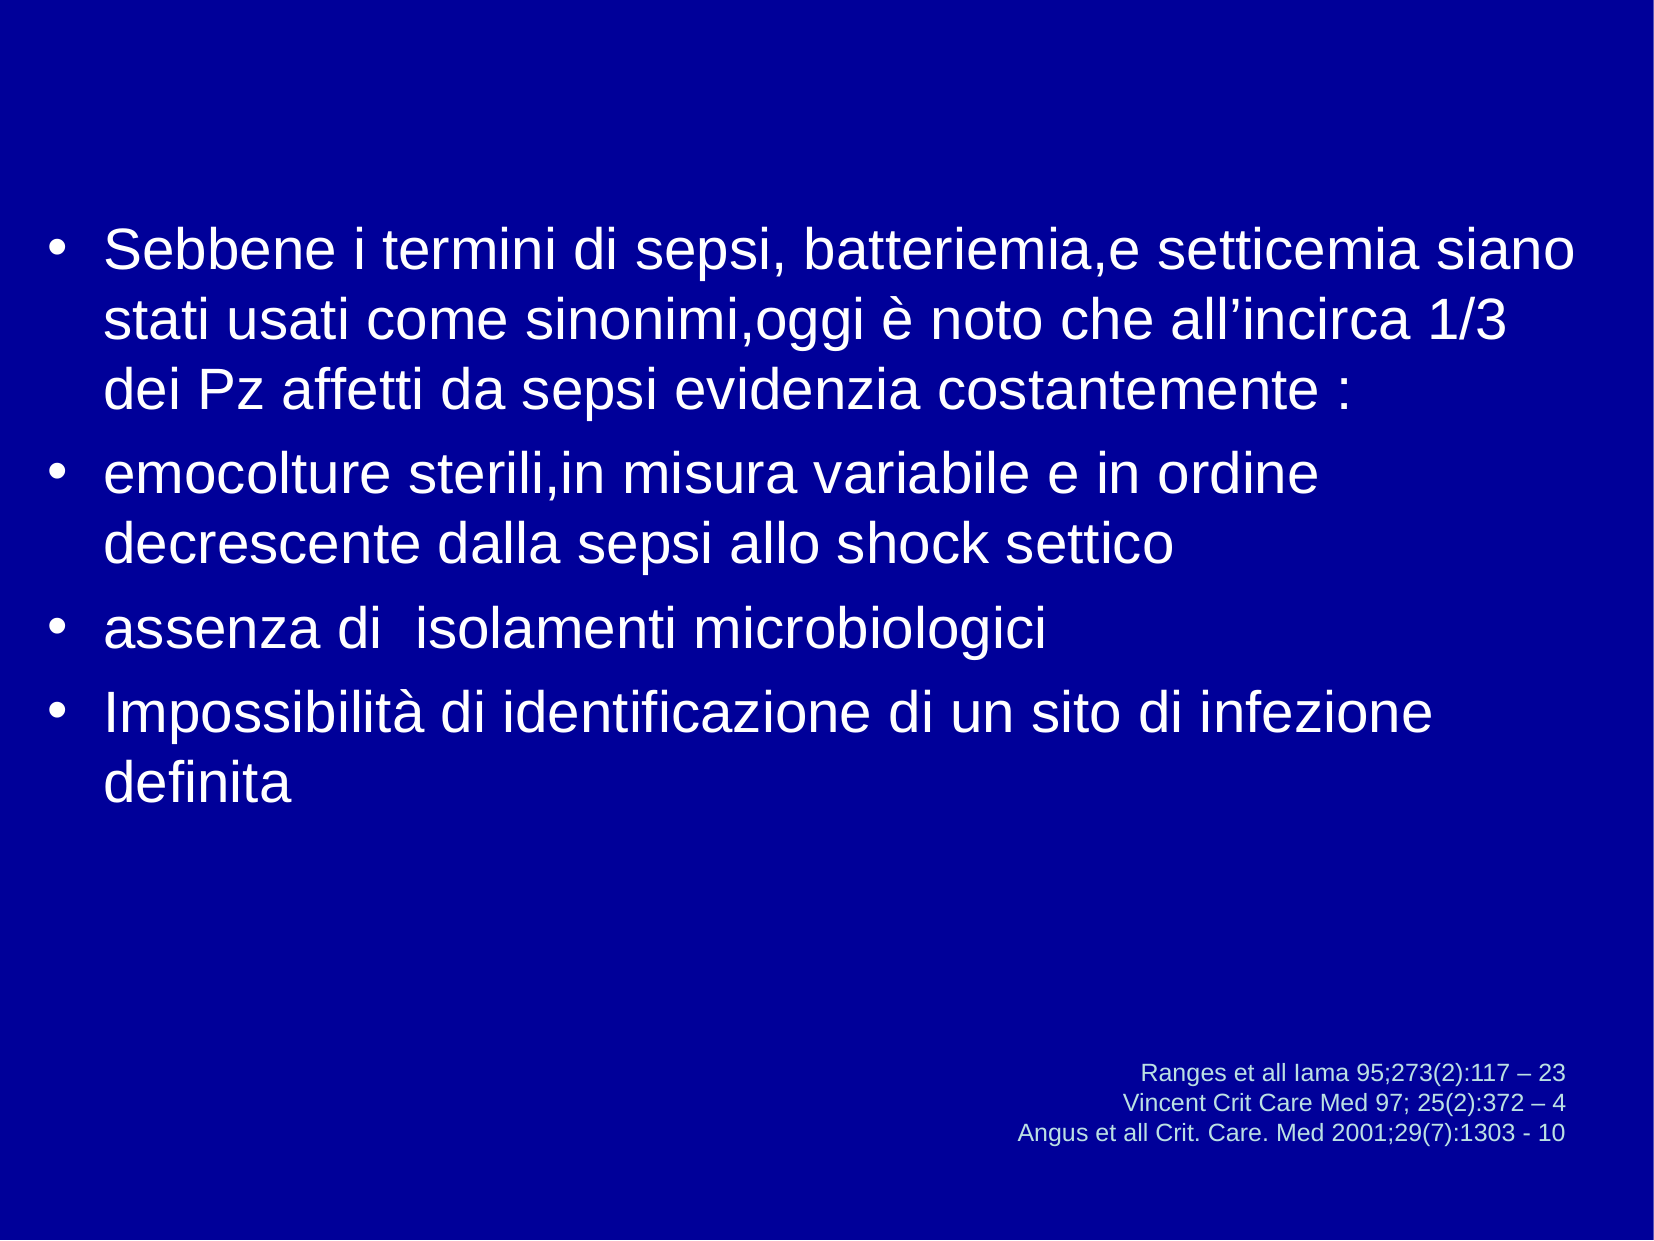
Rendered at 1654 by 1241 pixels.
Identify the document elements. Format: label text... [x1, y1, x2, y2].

text_box Ranges et all Iama 95;273(2):117 – 23 Vincent Crit Care Med 97; 25(2):372 – 4 Angus et all Crit. Care. Med 2001;29(7):1303 - 10 [592, 1036, 1583, 1167]
list Sebbene i termini di sepsi, batteriemia,e setticemia siano stati usati come sinonimi,oggi è noto che all’incirca 1/3 dei Pz affetti da sepsi evidenzia costantemente : emocolture sterili,in misura variabile e in ordine decrescente dalla sepsi allo shock settico assenza di isolamenti microbiologici Impossibilità di identificazione di un sito di infezione definita [32, 203, 1609, 1022]
